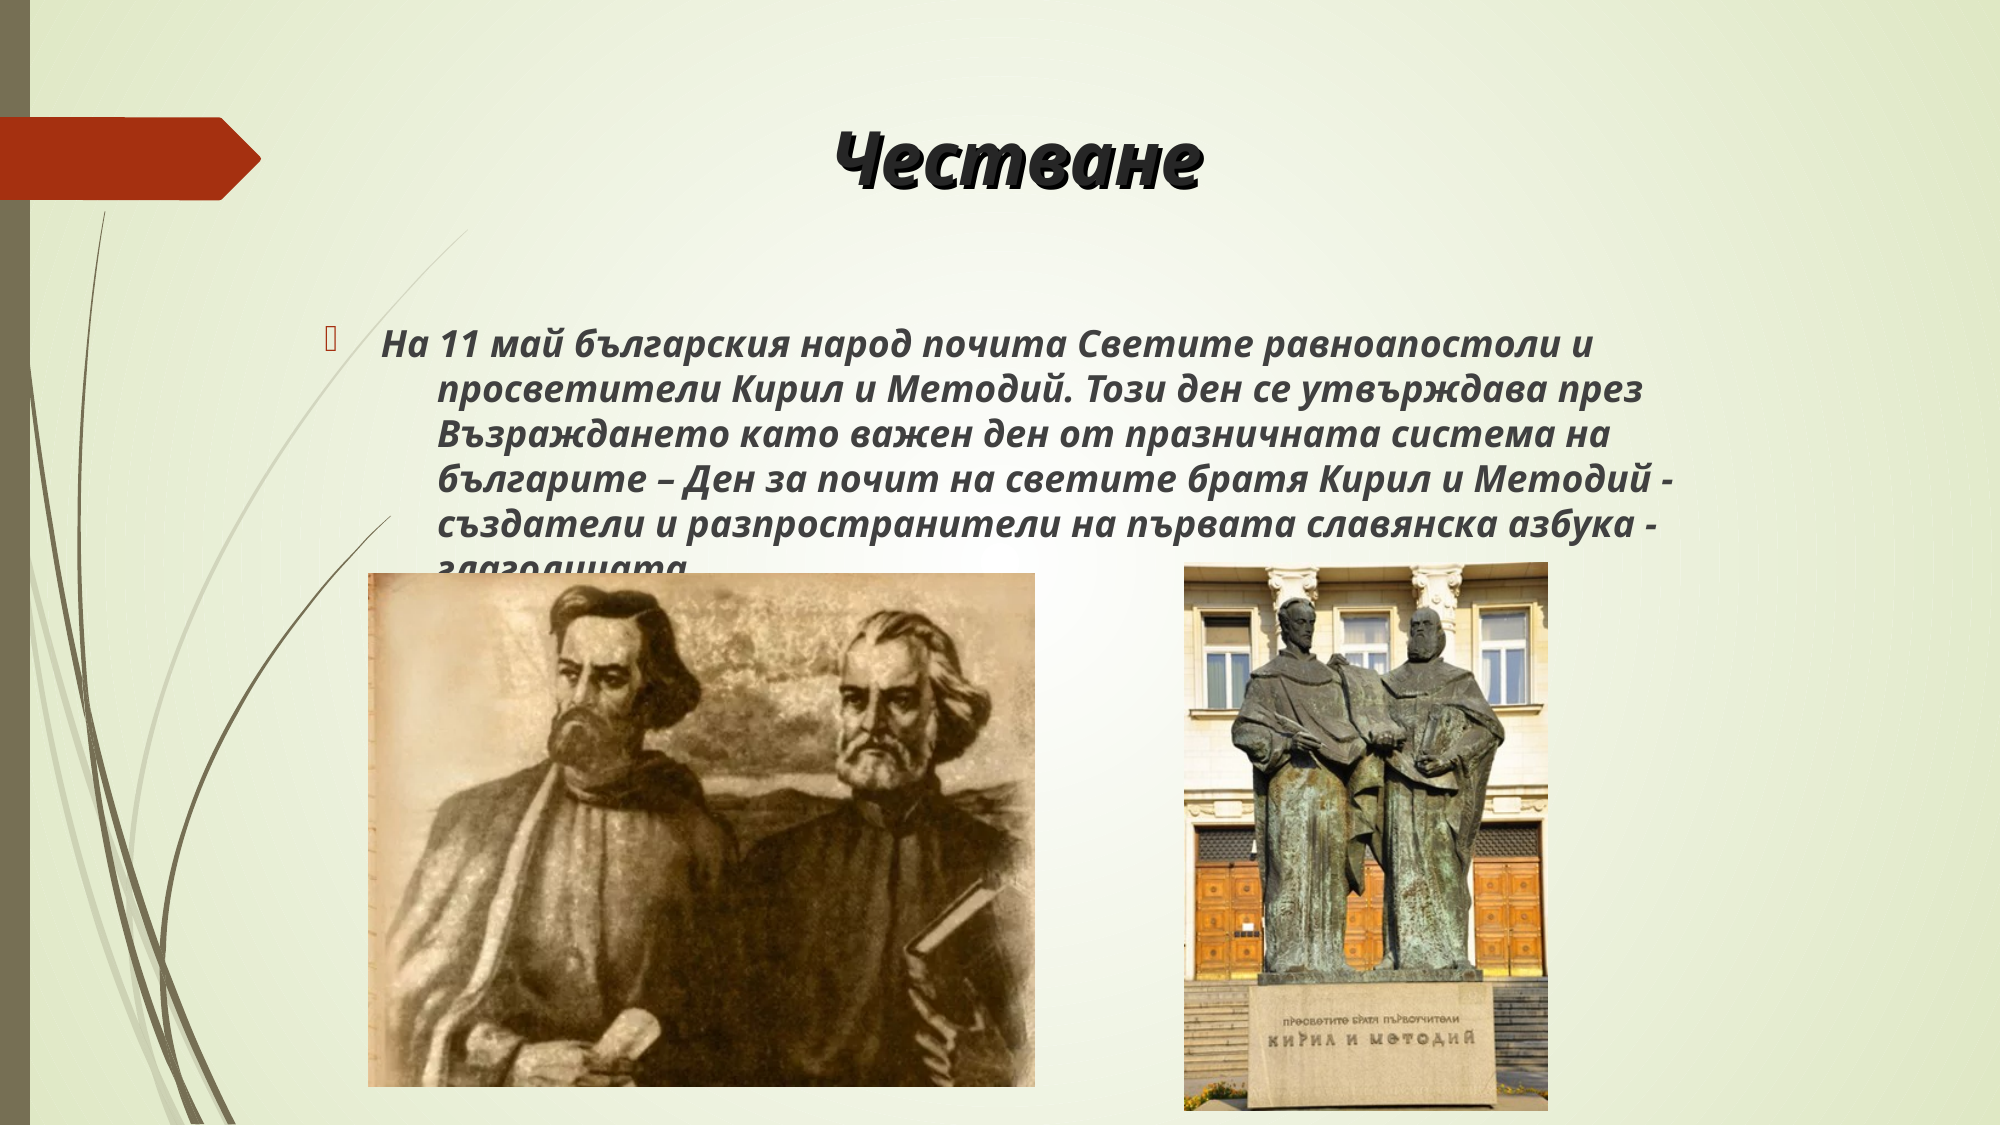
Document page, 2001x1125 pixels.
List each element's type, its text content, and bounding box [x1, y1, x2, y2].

title Честване [425, 102, 1888, 313]
picture [368, 573, 1035, 1087]
picture [1184, 562, 1548, 1111]
list На 11 май българския народ почита Светите равноапостоли и просветители Кирил и Методий. Този ден се утвърждава през Възраждането като важен ден от празничната система на българите – Ден за почит на светите братя Кирил и Методий - създатели и разпространители на първата славянска азбука - глаголицата. [309, 312, 1773, 970]
